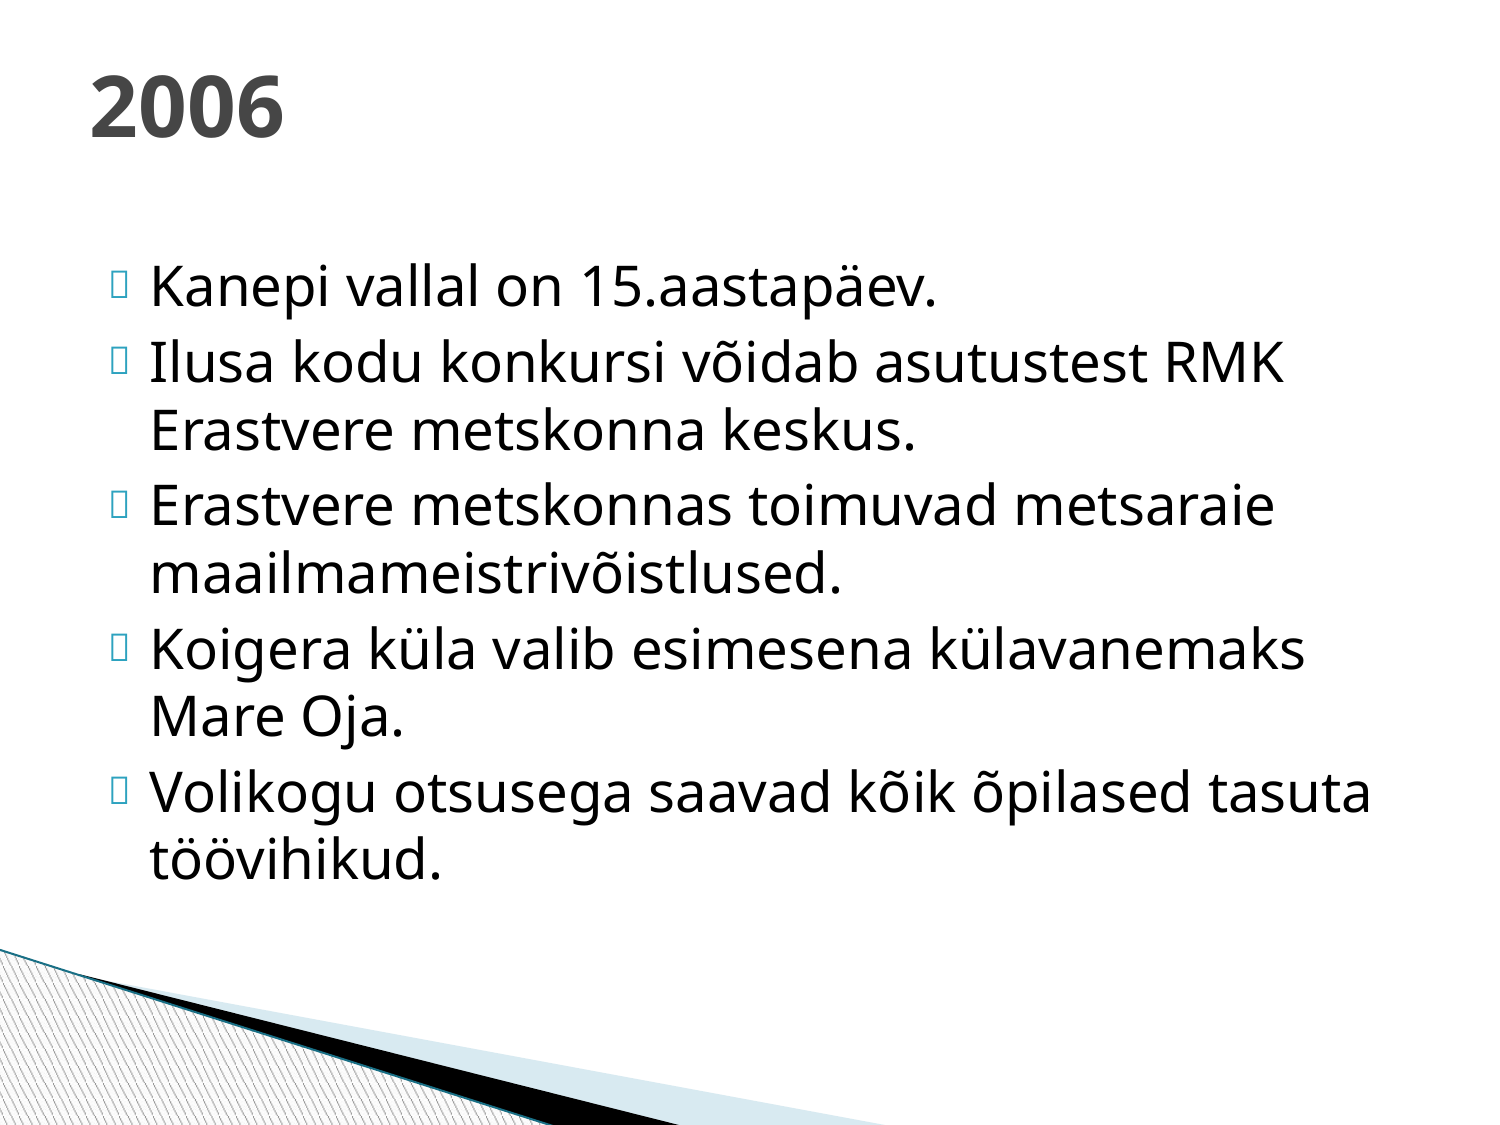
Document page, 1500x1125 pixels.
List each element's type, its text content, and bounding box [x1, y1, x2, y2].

list Kanepi vallal on 15.aastapäev. Ilusa kodu konkursi võidab asutustest RMK Erastvere metskonna keskus. Erastvere metskonnas toimuvad metsaraie maailmameistrivõistlused. Koigera küla valib esimesena külavanemaks Mare Oja. Volikogu otsusega saavad kõik õpilased tasuta töövihikud. [75, 243, 1425, 986]
picture [0, 952, 543, 1125]
title 2006 [75, 45, 1425, 233]
